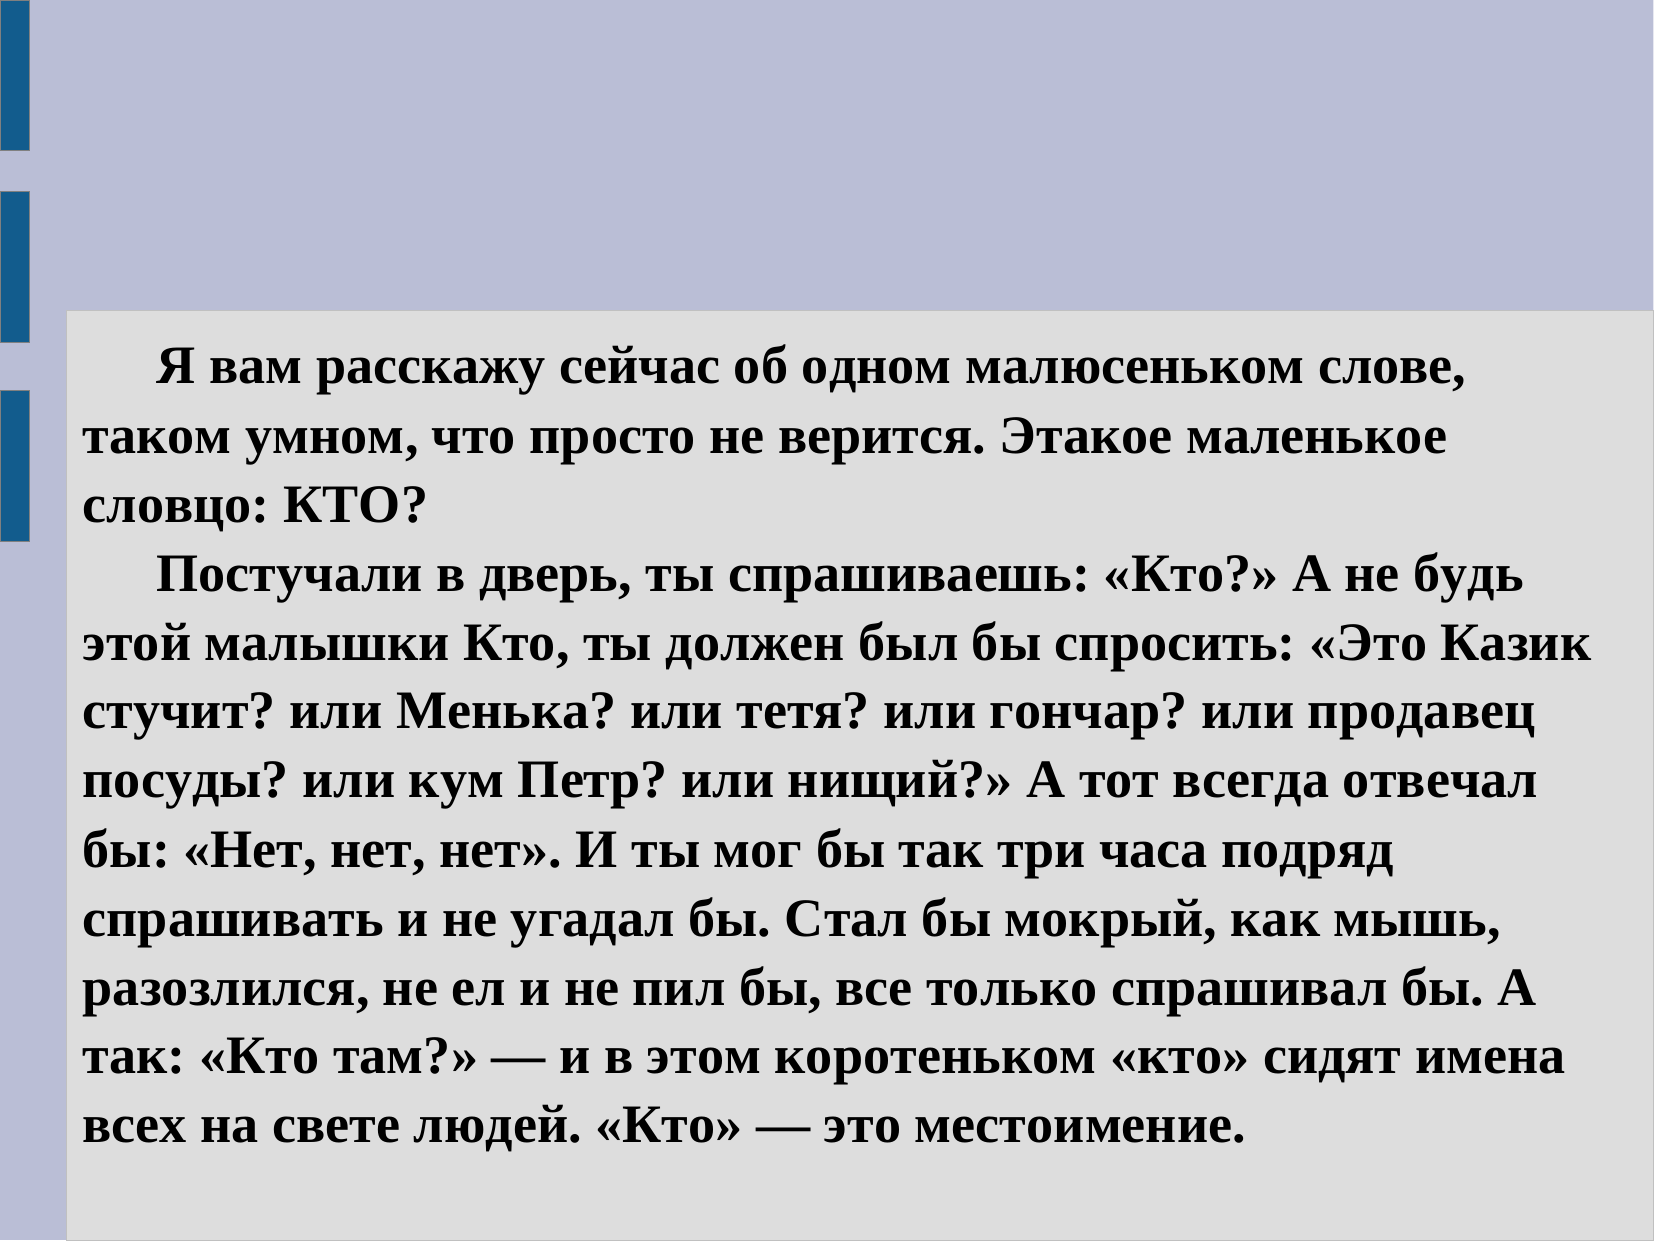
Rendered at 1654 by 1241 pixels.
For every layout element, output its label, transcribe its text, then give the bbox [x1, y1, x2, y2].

subtitle Я вам расскажу сейчас об одном малюсеньком слове, таком умном, что просто не верится. Этакое маленькое словцо: КТО? Постучали в дверь, ты спрашиваешь: «Кто?» А не будь этой малышки Кто, ты должен был бы спросить: «Это Казик стучит? или Менька? или тетя? или гончар? или продавец посуды? или кум Петр? или нищий?» А тот всегда отвечал бы: «Нет, нет, нет». И ты мог бы так три часа подряд спрашивать и не угадал бы. Стал бы мокрый, как мышь, разозлился, не ел и не пил бы, все только спрашивал бы. А так: «Кто там?» — и в этом коротеньком «кто» сидят имена всех на свете людей. «Кто» — это местоимение. [82, 271, 1619, 1205]
